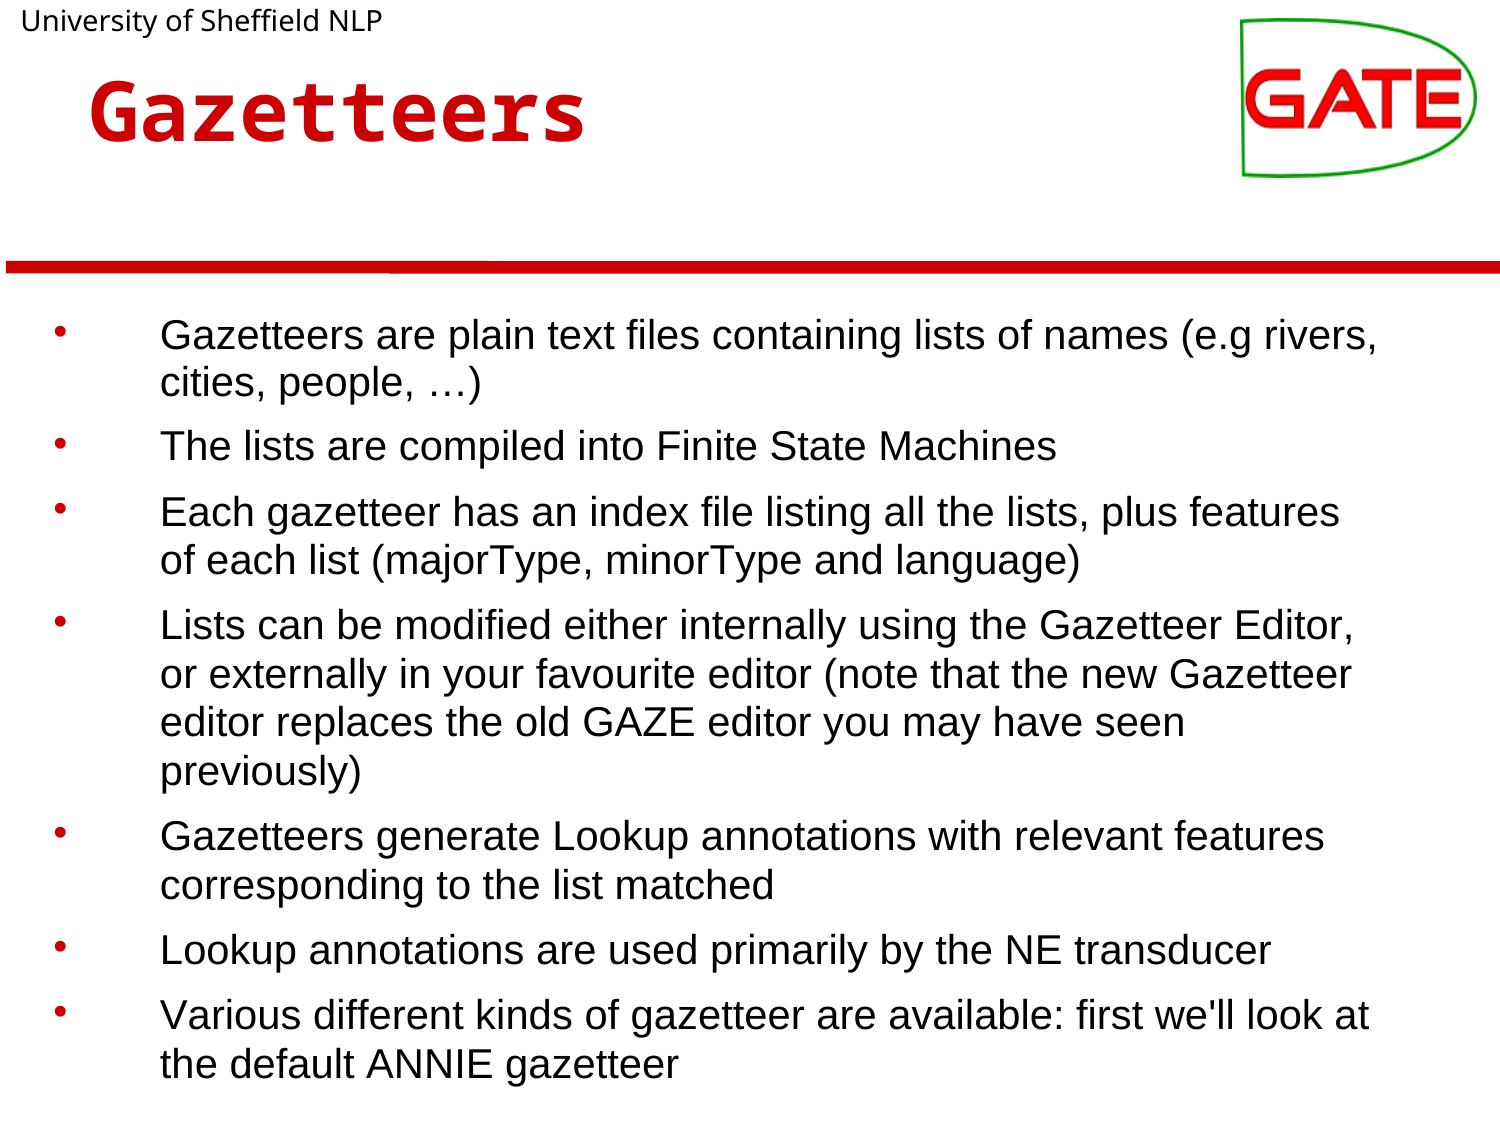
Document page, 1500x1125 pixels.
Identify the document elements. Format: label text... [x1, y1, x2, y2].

picture [1425, 18, 1477, 178]
list Gazetteers are plain text files containing lists of names (e.g rivers, cities, people, …)‏ The lists are compiled into Finite State Machines Each gazetteer has an index file listing all the lists, plus features of each list (majorType, minorType and language)‏ Lists can be modified either internally using the Gazetteer Editor, or externally in your favourite editor (note that the new Gazetteer editor replaces the old GAZE editor you may have seen previously) Gazetteers generate Lookup annotations with relevant features corresponding to the list matched Lookup annotations are used primarily by the NE transducer Various different kinds of gazetteer are available: first we'll look at the default ANNIE gazetteer [37, 310, 1387, 1125]
title Gazetteers [74, 14, 1425, 202]
